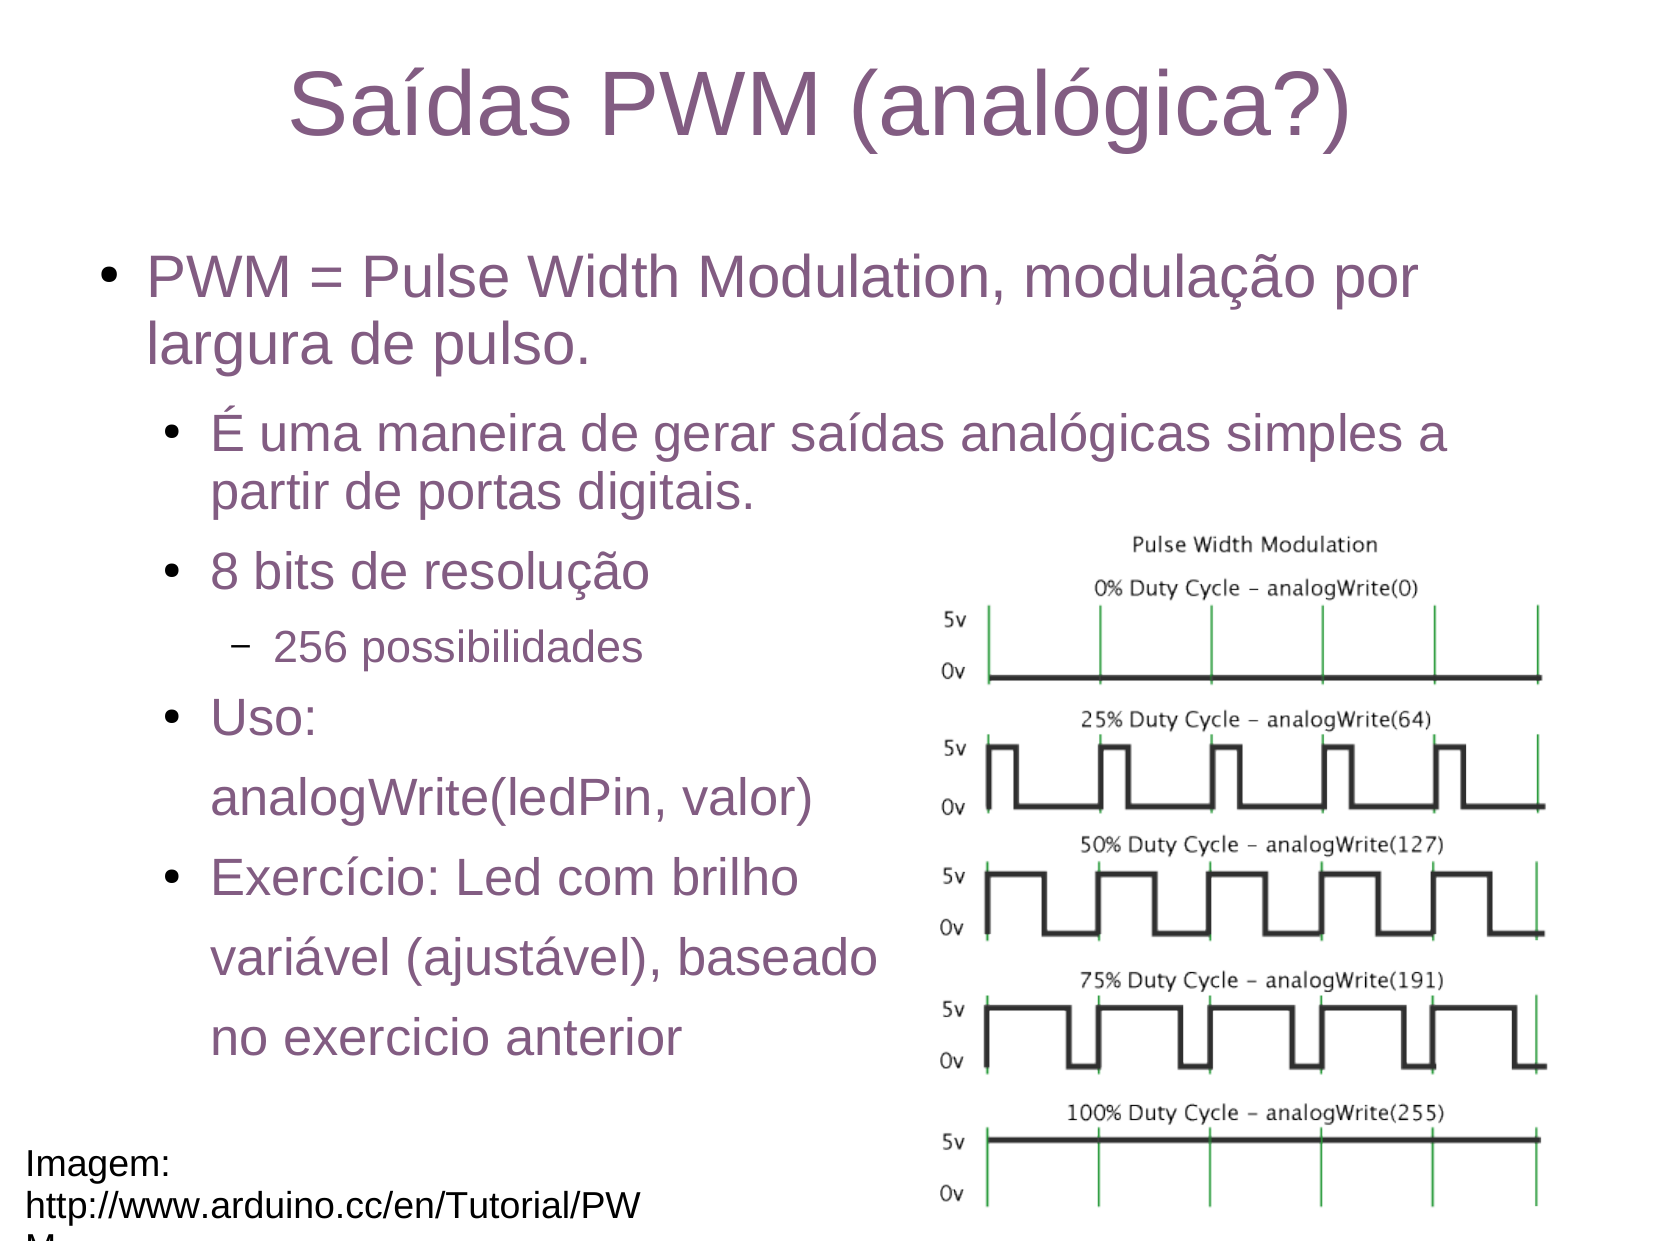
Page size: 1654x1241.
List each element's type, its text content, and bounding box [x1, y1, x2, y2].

title Saídas PWM (analógica?) [76, 0, 1565, 208]
text_box Imagem: http://www.arduino.cc/en/Tutorial/PWM [10, 1135, 686, 1241]
list PWM = Pulse Width Modulation, modulação por largura de pulso. É uma maneira de gerar saídas analógicas simples a partir de portas digitais. 8 bits de resolução 256 possibilidades Uso: analogWrite(ledPin, valor) Exercício: Led com brilho variável (ajustável), baseado no exercicio anterior [82, 242, 1571, 1069]
picture [940, 531, 1565, 1216]
